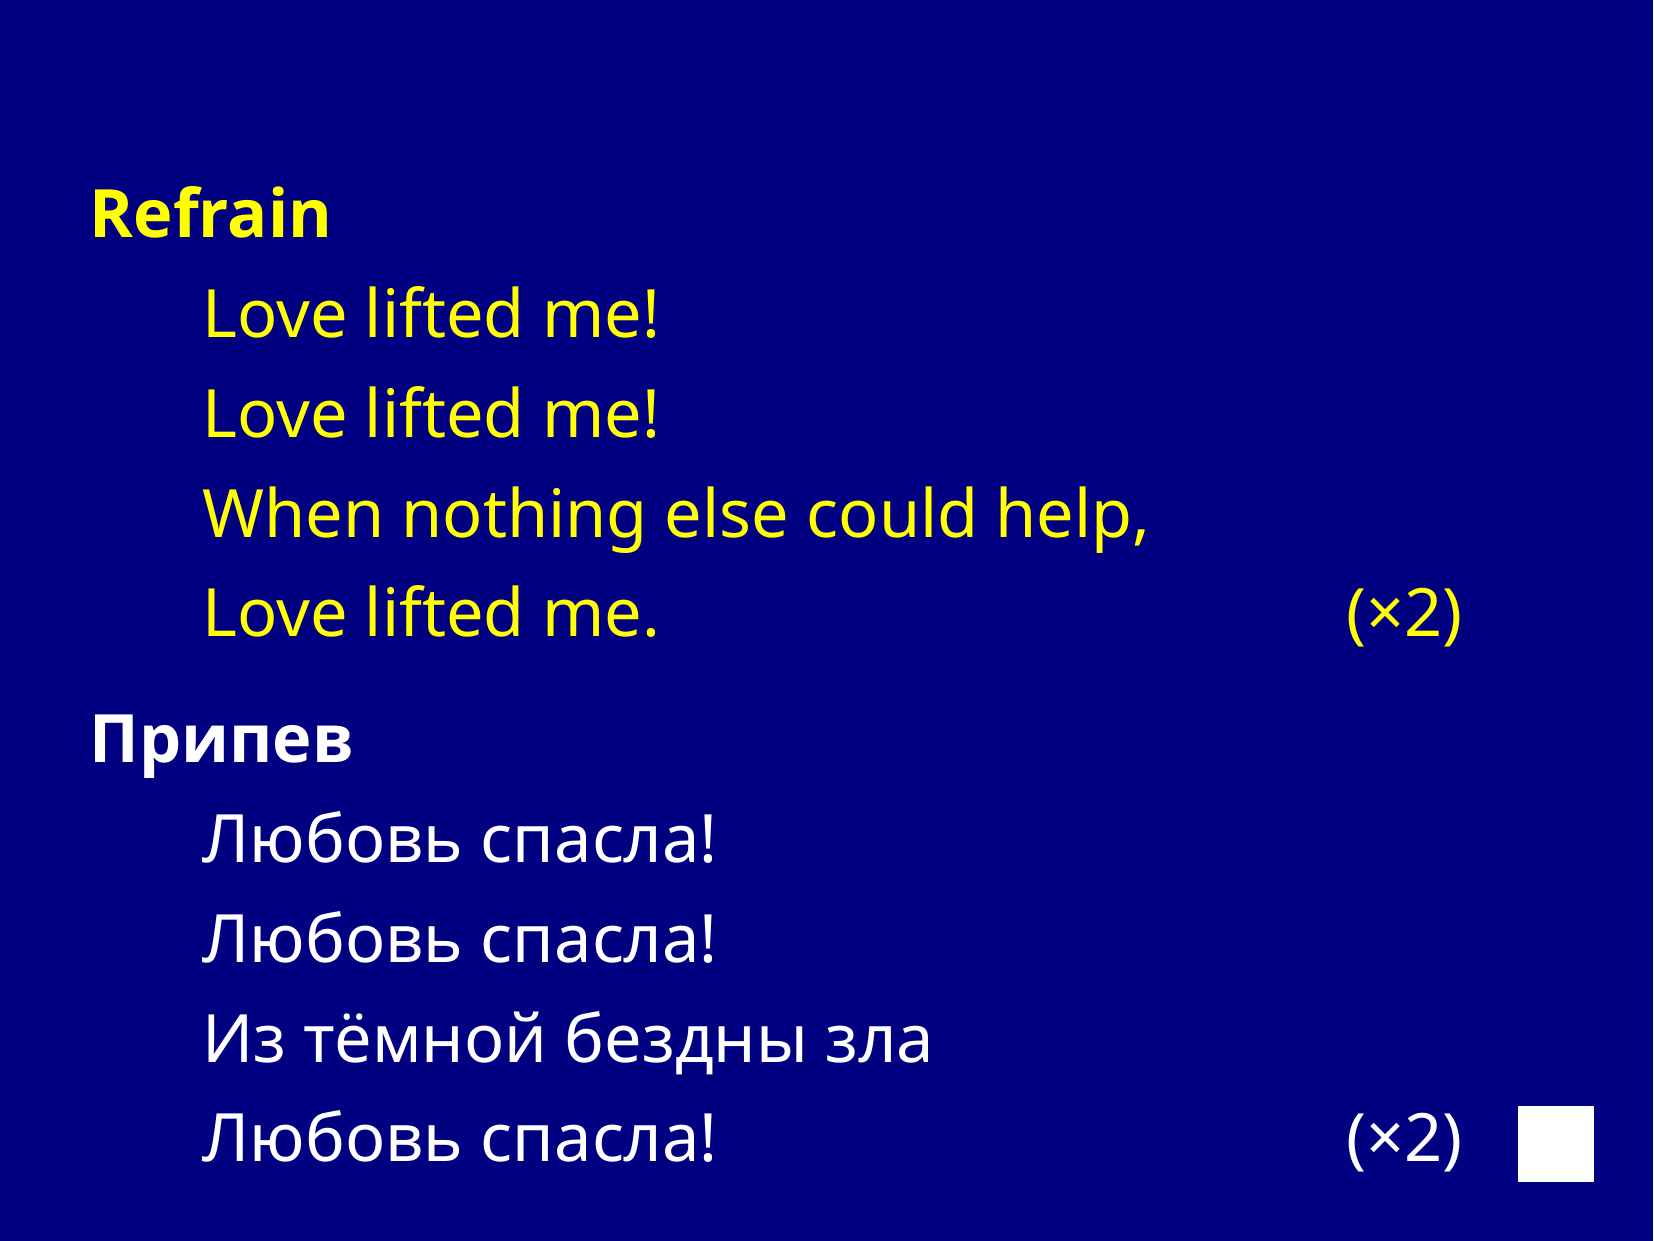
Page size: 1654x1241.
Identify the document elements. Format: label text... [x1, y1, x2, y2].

text_box Refrain Love lifted me! Love lifted me! When nothing else could help, Love lifted me. (×2) [75, 150, 1576, 638]
text_box [1518, 1106, 1594, 1182]
text_box Припев Любовь спасла! Любовь спасла! Из тёмной бездны зла Любовь спасла! (×2) [75, 675, 1576, 1163]
